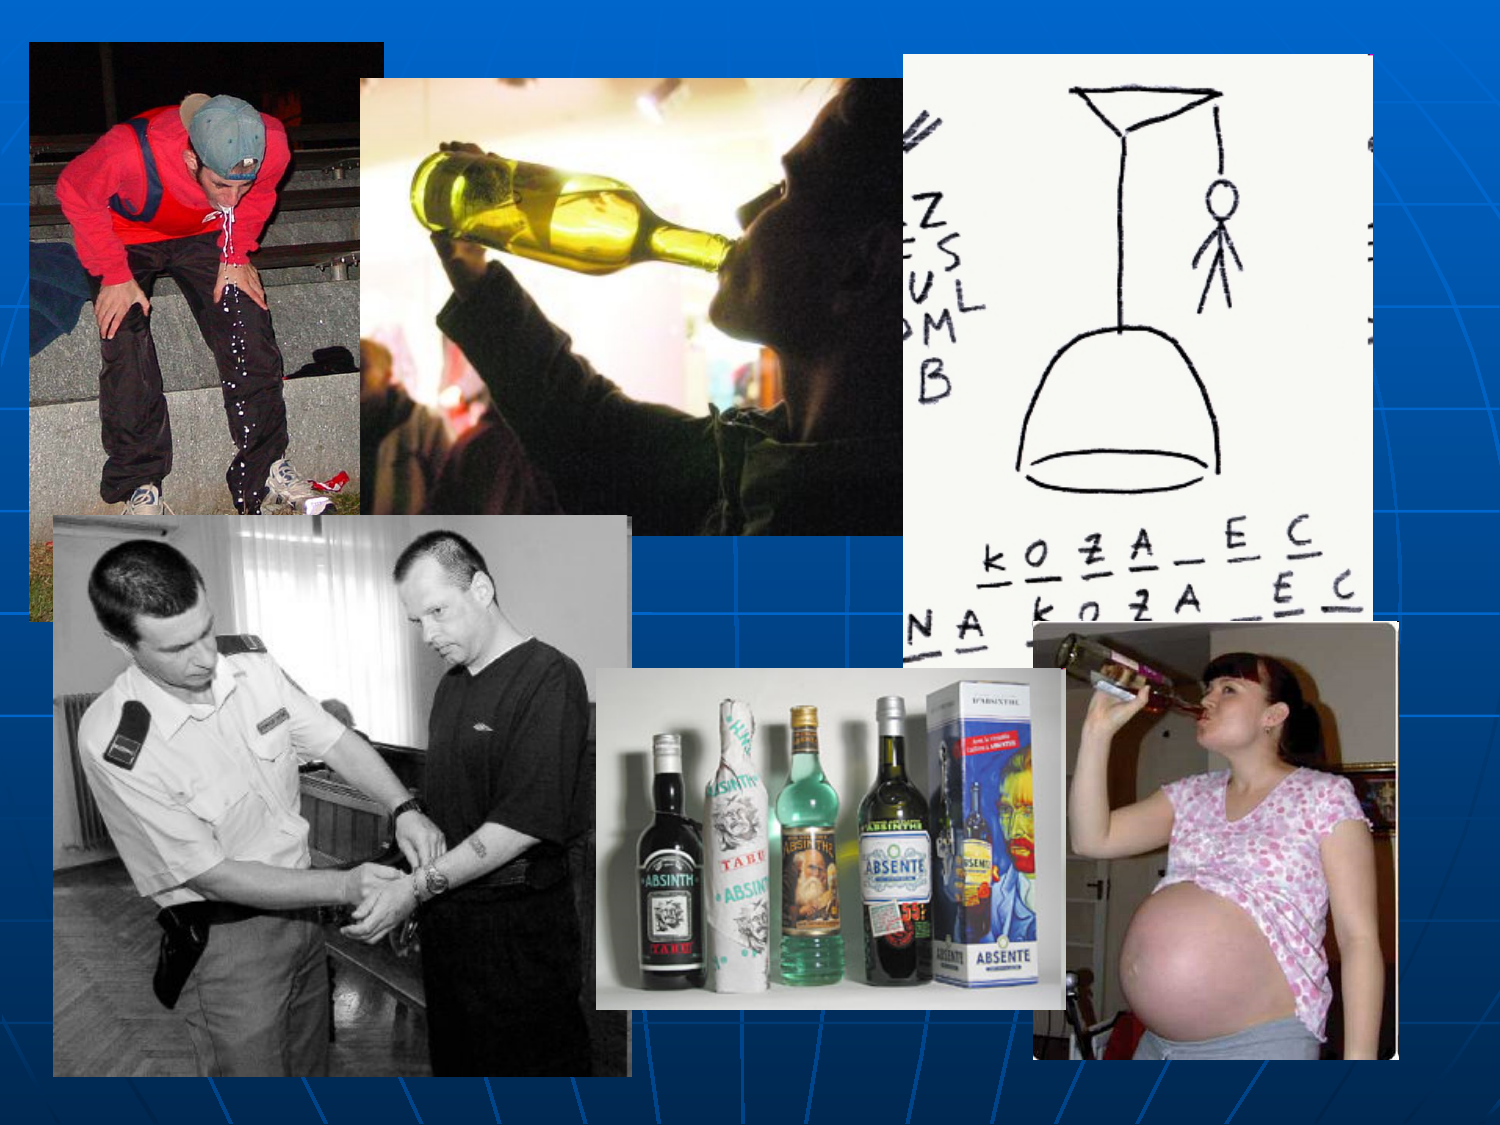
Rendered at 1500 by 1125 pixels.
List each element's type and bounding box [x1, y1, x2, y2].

picture [29, 42, 1399, 1077]
